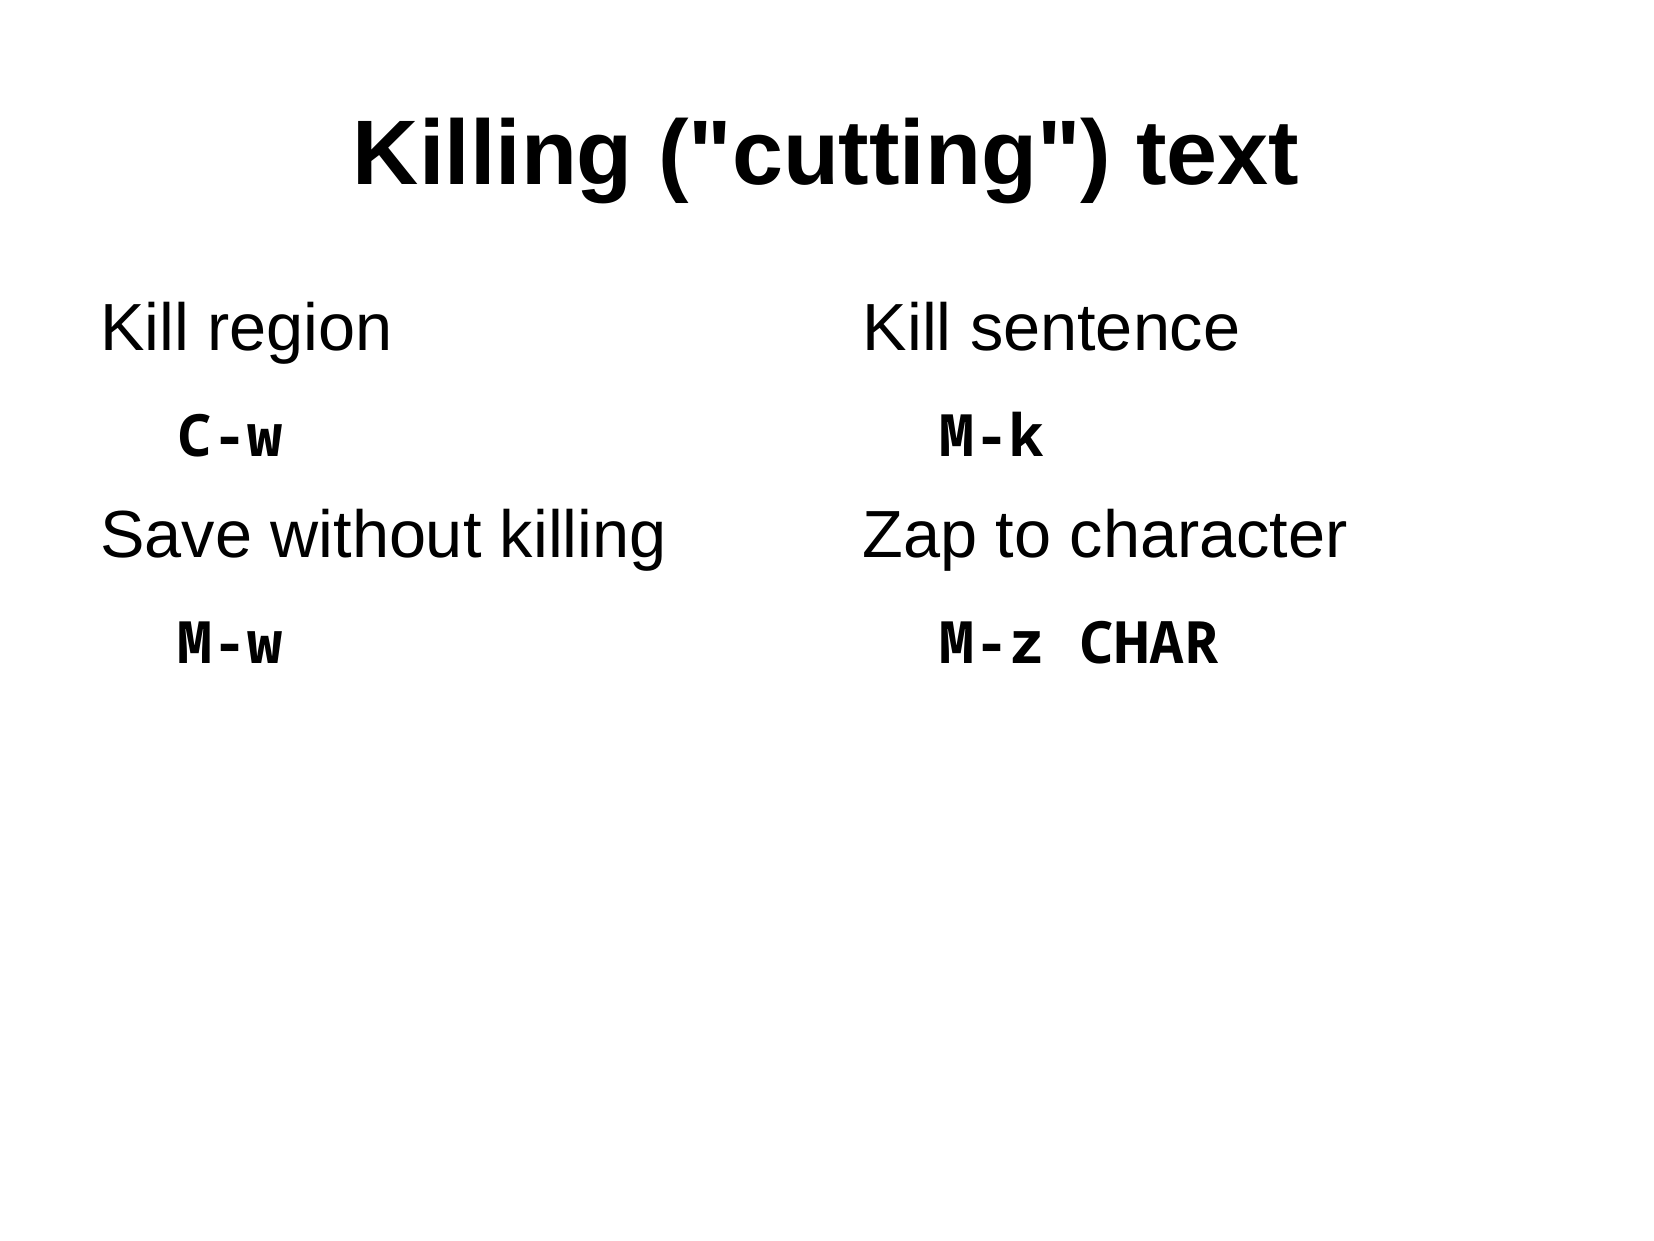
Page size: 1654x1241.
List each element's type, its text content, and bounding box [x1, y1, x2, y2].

list Kill sentence M-k Zap to character M-z CHAR [845, 290, 1572, 1094]
list Kill region C-w Save without killing M-w [82, 290, 809, 1109]
title Killing ("cutting") text [82, 49, 1571, 257]
